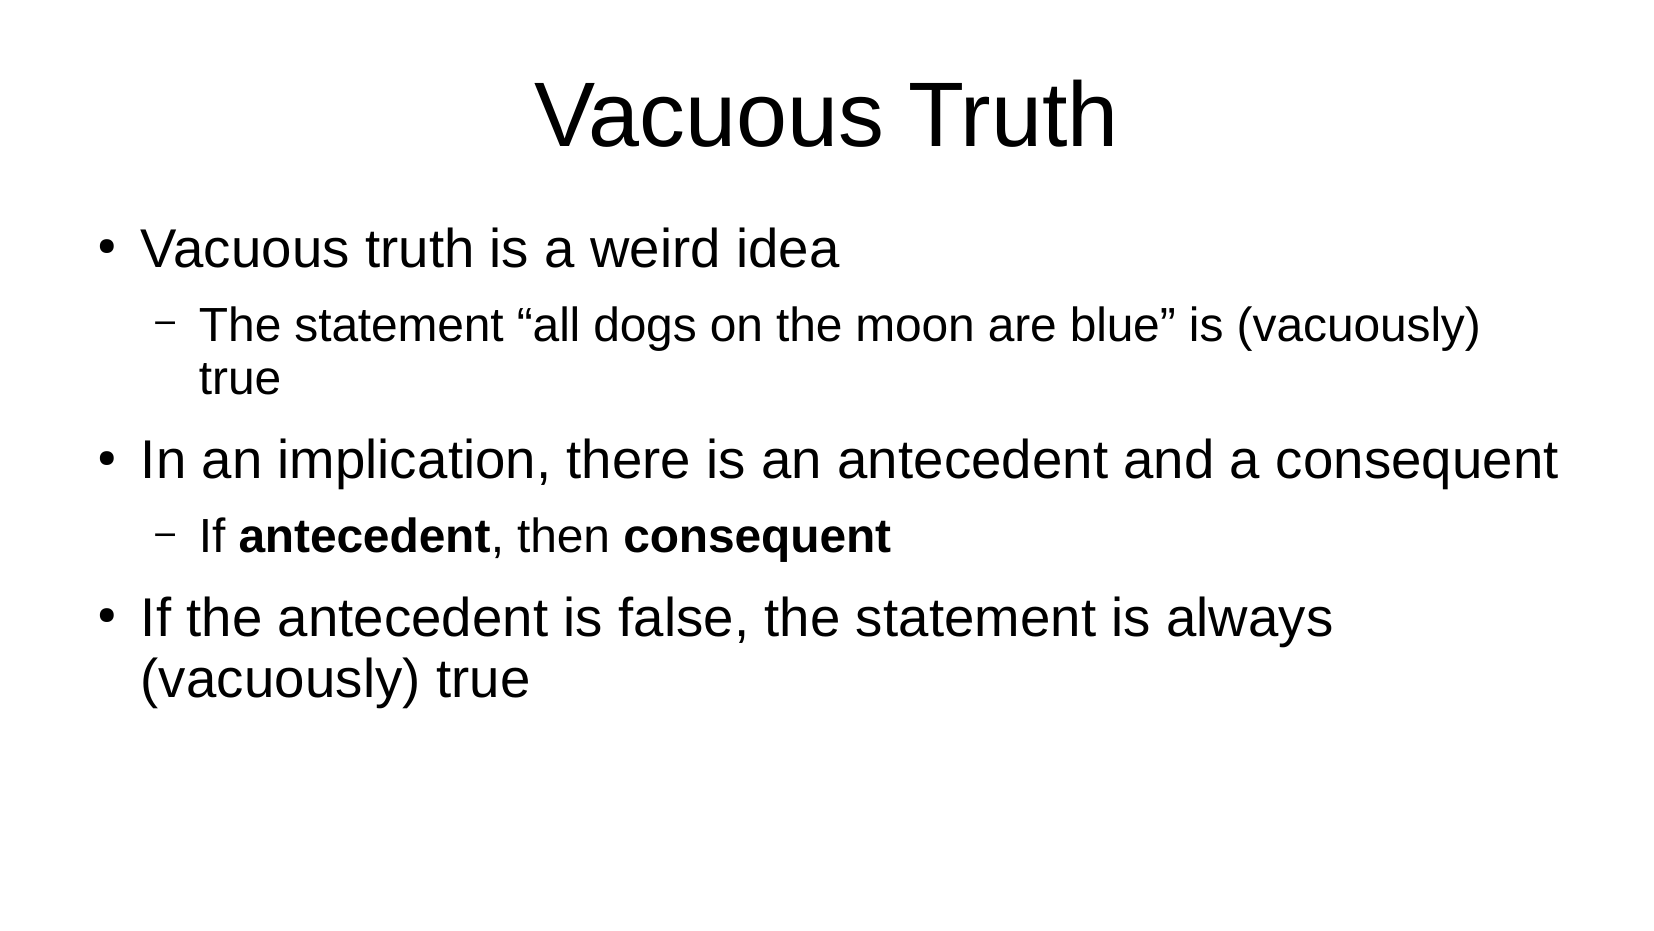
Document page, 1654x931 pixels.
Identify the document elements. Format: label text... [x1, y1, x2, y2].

title Vacuous Truth [82, 37, 1571, 193]
list Vacuous truth is a weird idea The statement “all dogs on the moon are blue” is (vacuously) true In an implication, there is an antecedent and a consequent If antecedent, then consequent If the antecedent is false, the statement is always (vacuously) true [82, 217, 1571, 758]
